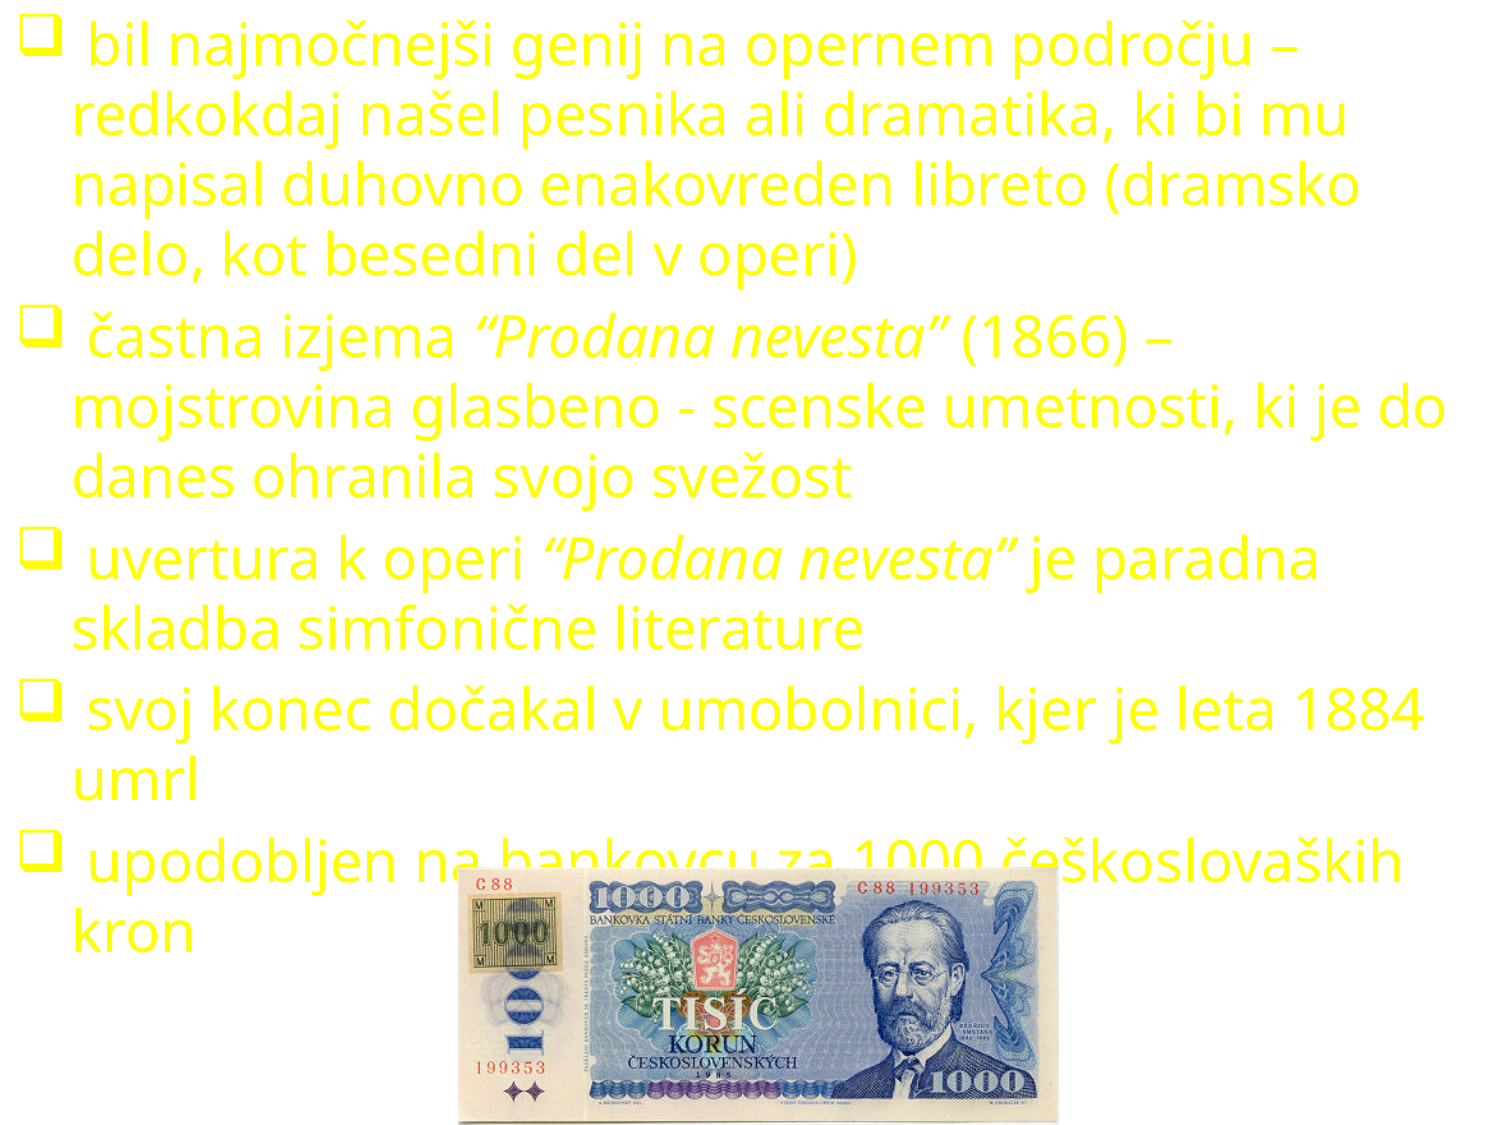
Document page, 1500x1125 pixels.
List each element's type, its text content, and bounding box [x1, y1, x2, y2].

list bil najmočnejši genij na opernem področju – redkokdaj našel pesnika ali dramatika, ki bi mu napisal duhovno enakovreden libreto (dramsko delo, kot besedni del v operi) častna izjema “Prodana nevesta” (1866) – mojstrovina glasbeno - scenske umetnosti, ki je do danes ohranila svojo svežost uvertura k operi “Prodana nevesta” je paradna skladba simfonične literature svoj konec dočakal v umobolnici, kjer je leta 1884 umrl upodobljen na bankovcu za 1000 češkoslovaških kron [0, 0, 1500, 950]
picture [0, 867, 1500, 1125]
